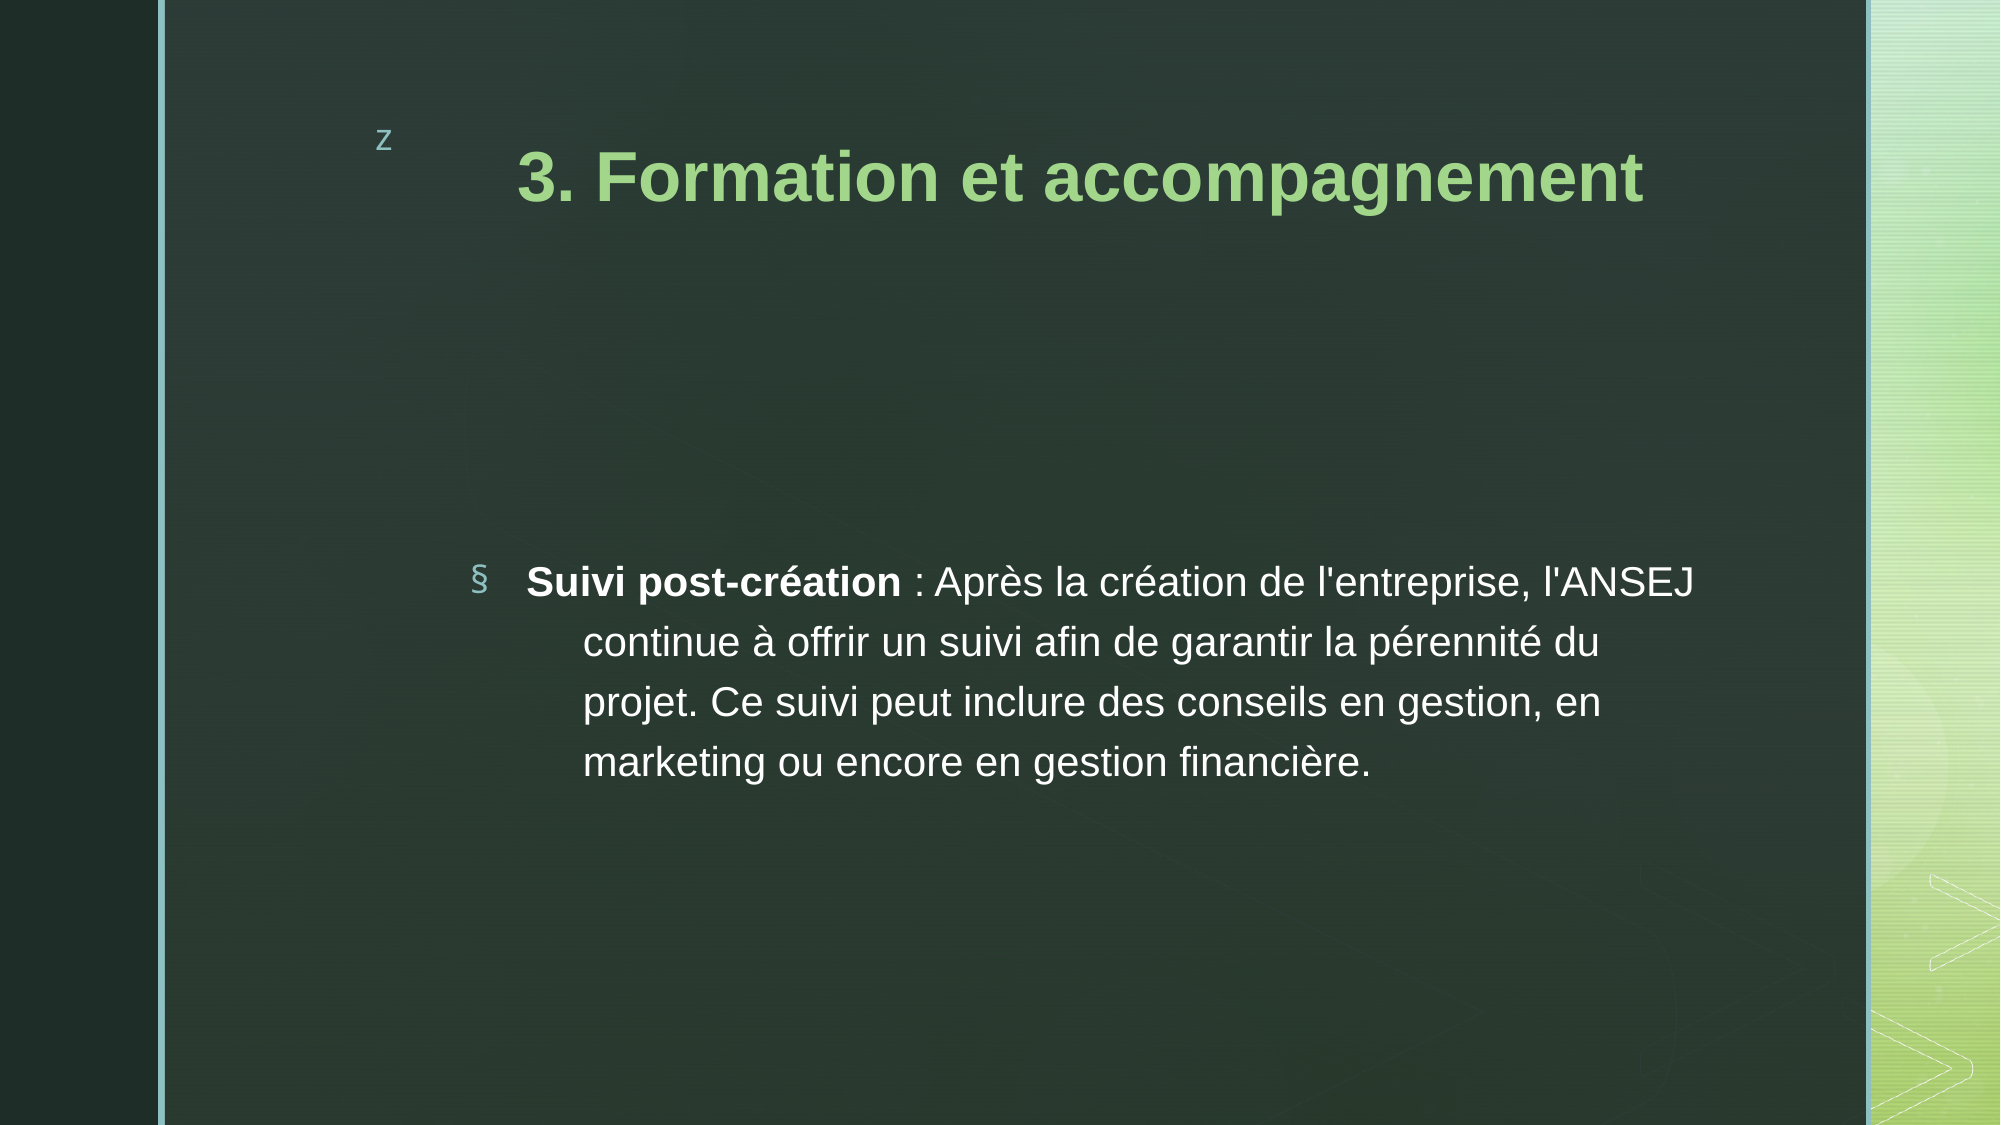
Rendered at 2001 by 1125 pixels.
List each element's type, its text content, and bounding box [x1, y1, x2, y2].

list Suivi post-création : Après la création de l'entreprise, l'ANSEJ continue à offrir un suivi afin de garantir la pérennité du projet. Ce suivi peut inclure des conseils en gestion, en marketing ou encore en gestion financière. [454, 336, 1734, 993]
title 3. Formation et accompagnement [428, 132, 1734, 310]
